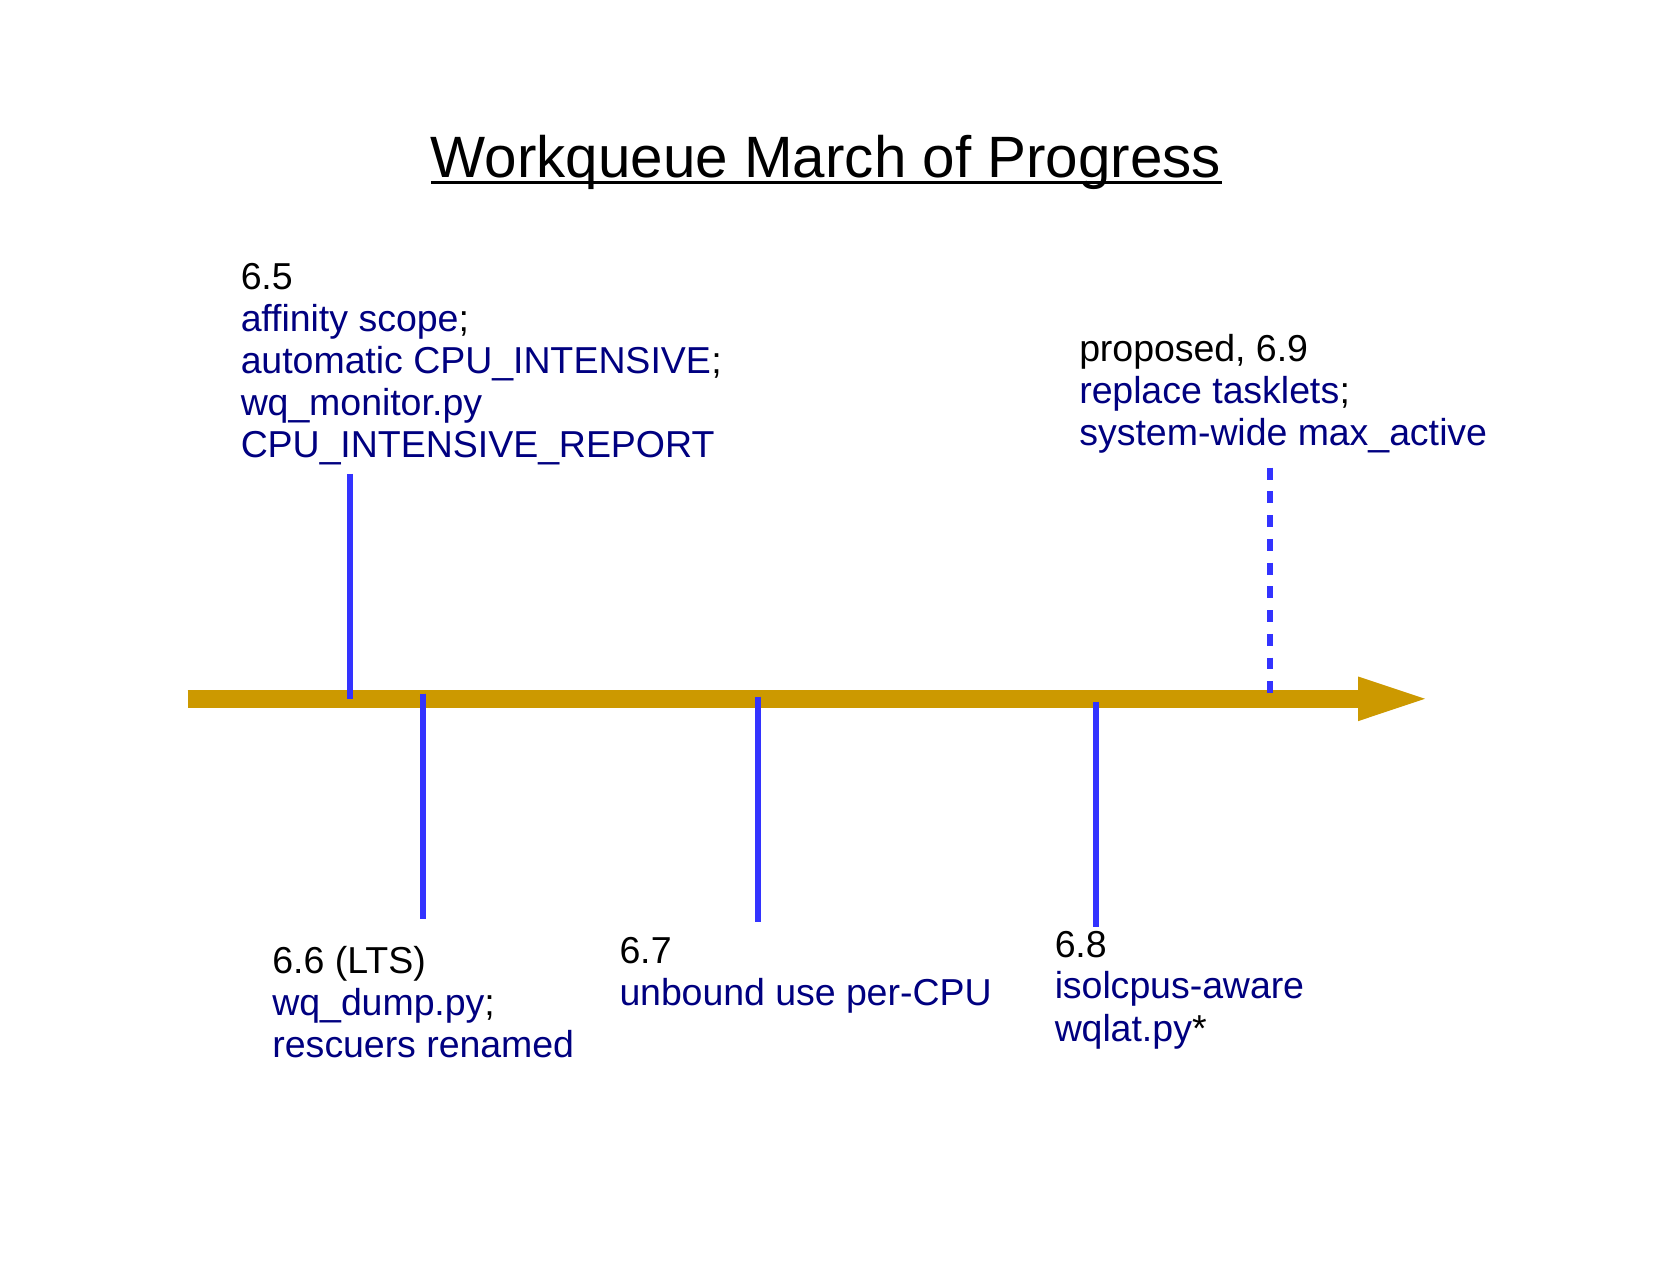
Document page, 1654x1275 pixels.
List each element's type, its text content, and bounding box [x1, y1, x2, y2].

title Workqueue March of Progress [82, 50, 1571, 264]
text_box 6.8 isolcpus-aware wqlat.py* [1040, 915, 1354, 1057]
text_box 6.5 affinity scope; automatic CPU_INTENSIVE; wq_monitor.py CPU_INTENSIVE_REPORT [226, 248, 737, 474]
text_box proposed, 6.9 replace tasklets; system-wide max_active [1064, 320, 1505, 471]
text_box 6.7 unbound use per-CPU [604, 922, 1008, 1022]
text_box 6.6 (LTS) wq_dump.py; rescuers renamed [257, 932, 590, 1074]
